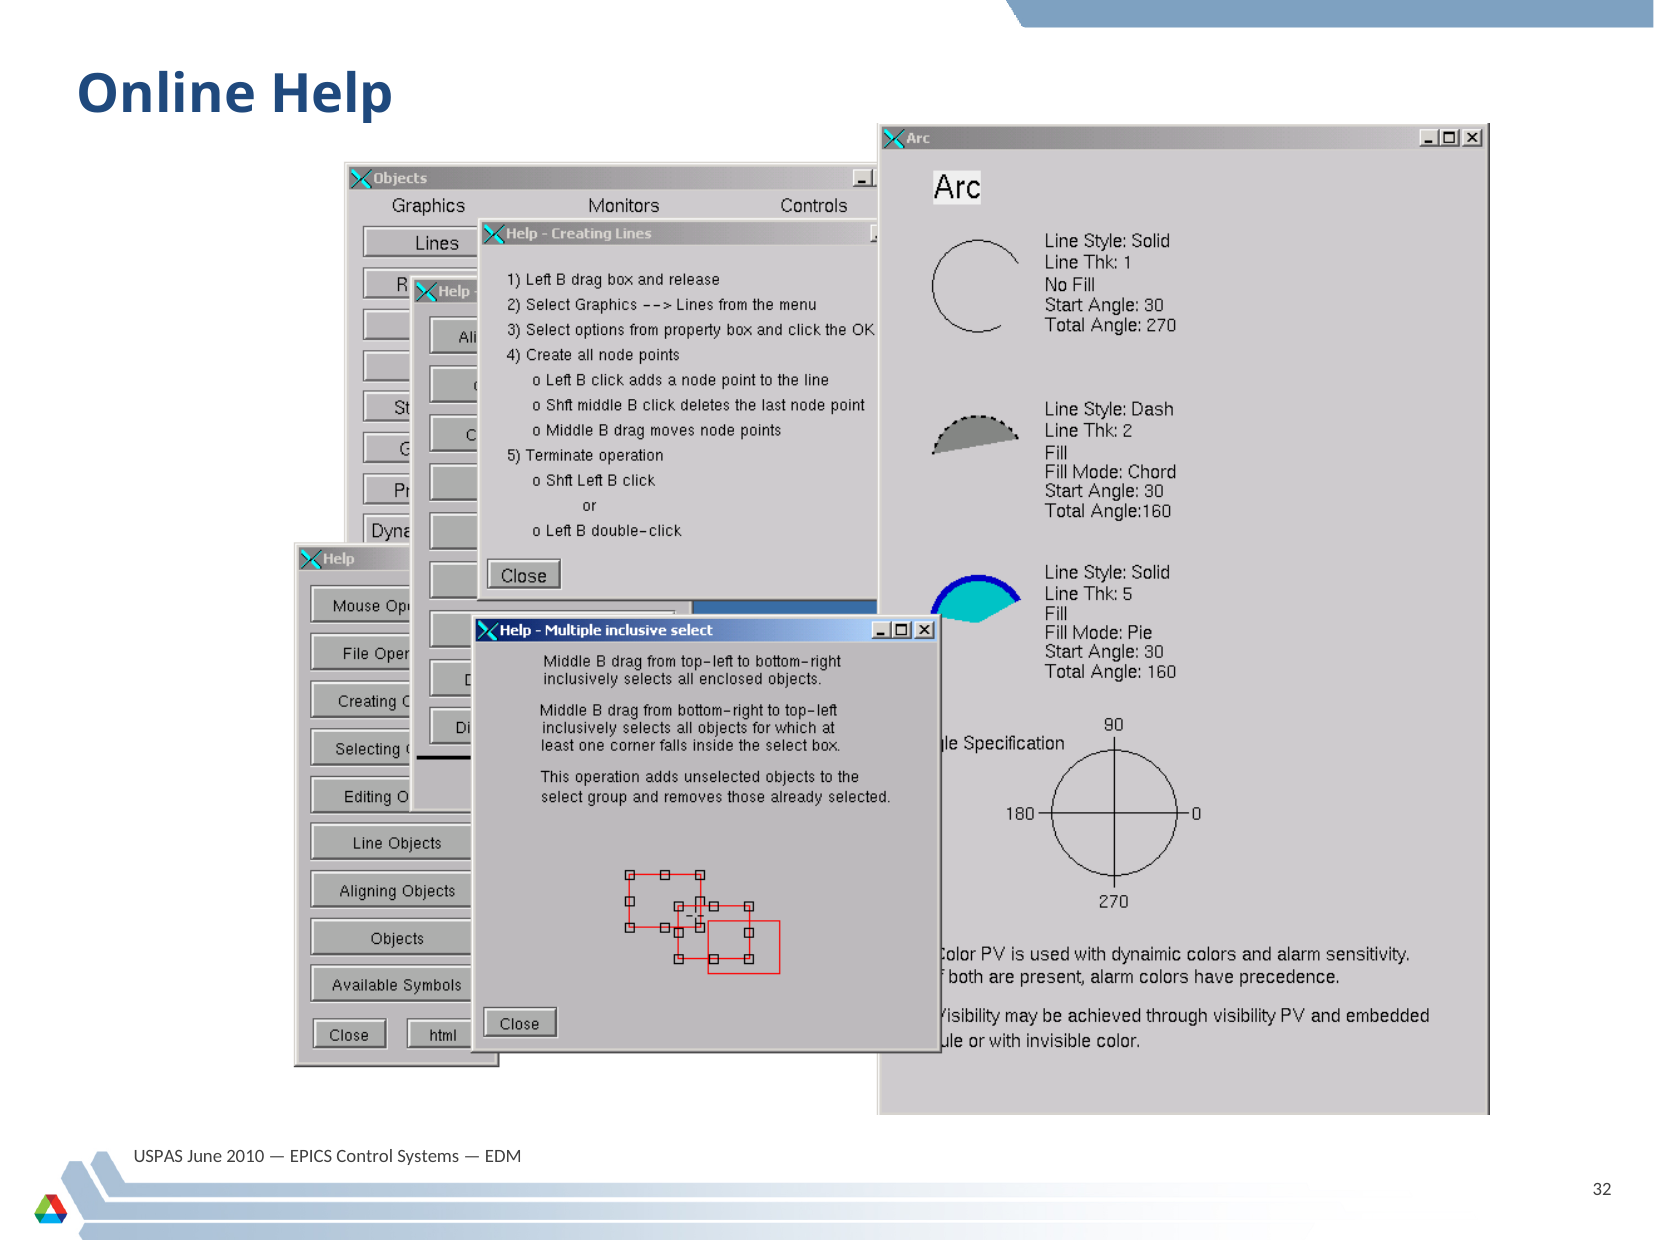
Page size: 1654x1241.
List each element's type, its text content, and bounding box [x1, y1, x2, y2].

picture [0, 0, 1654, 29]
picture [289, 123, 1490, 1115]
picture [0, 1143, 1654, 1240]
title Online Help [61, 39, 1500, 143]
